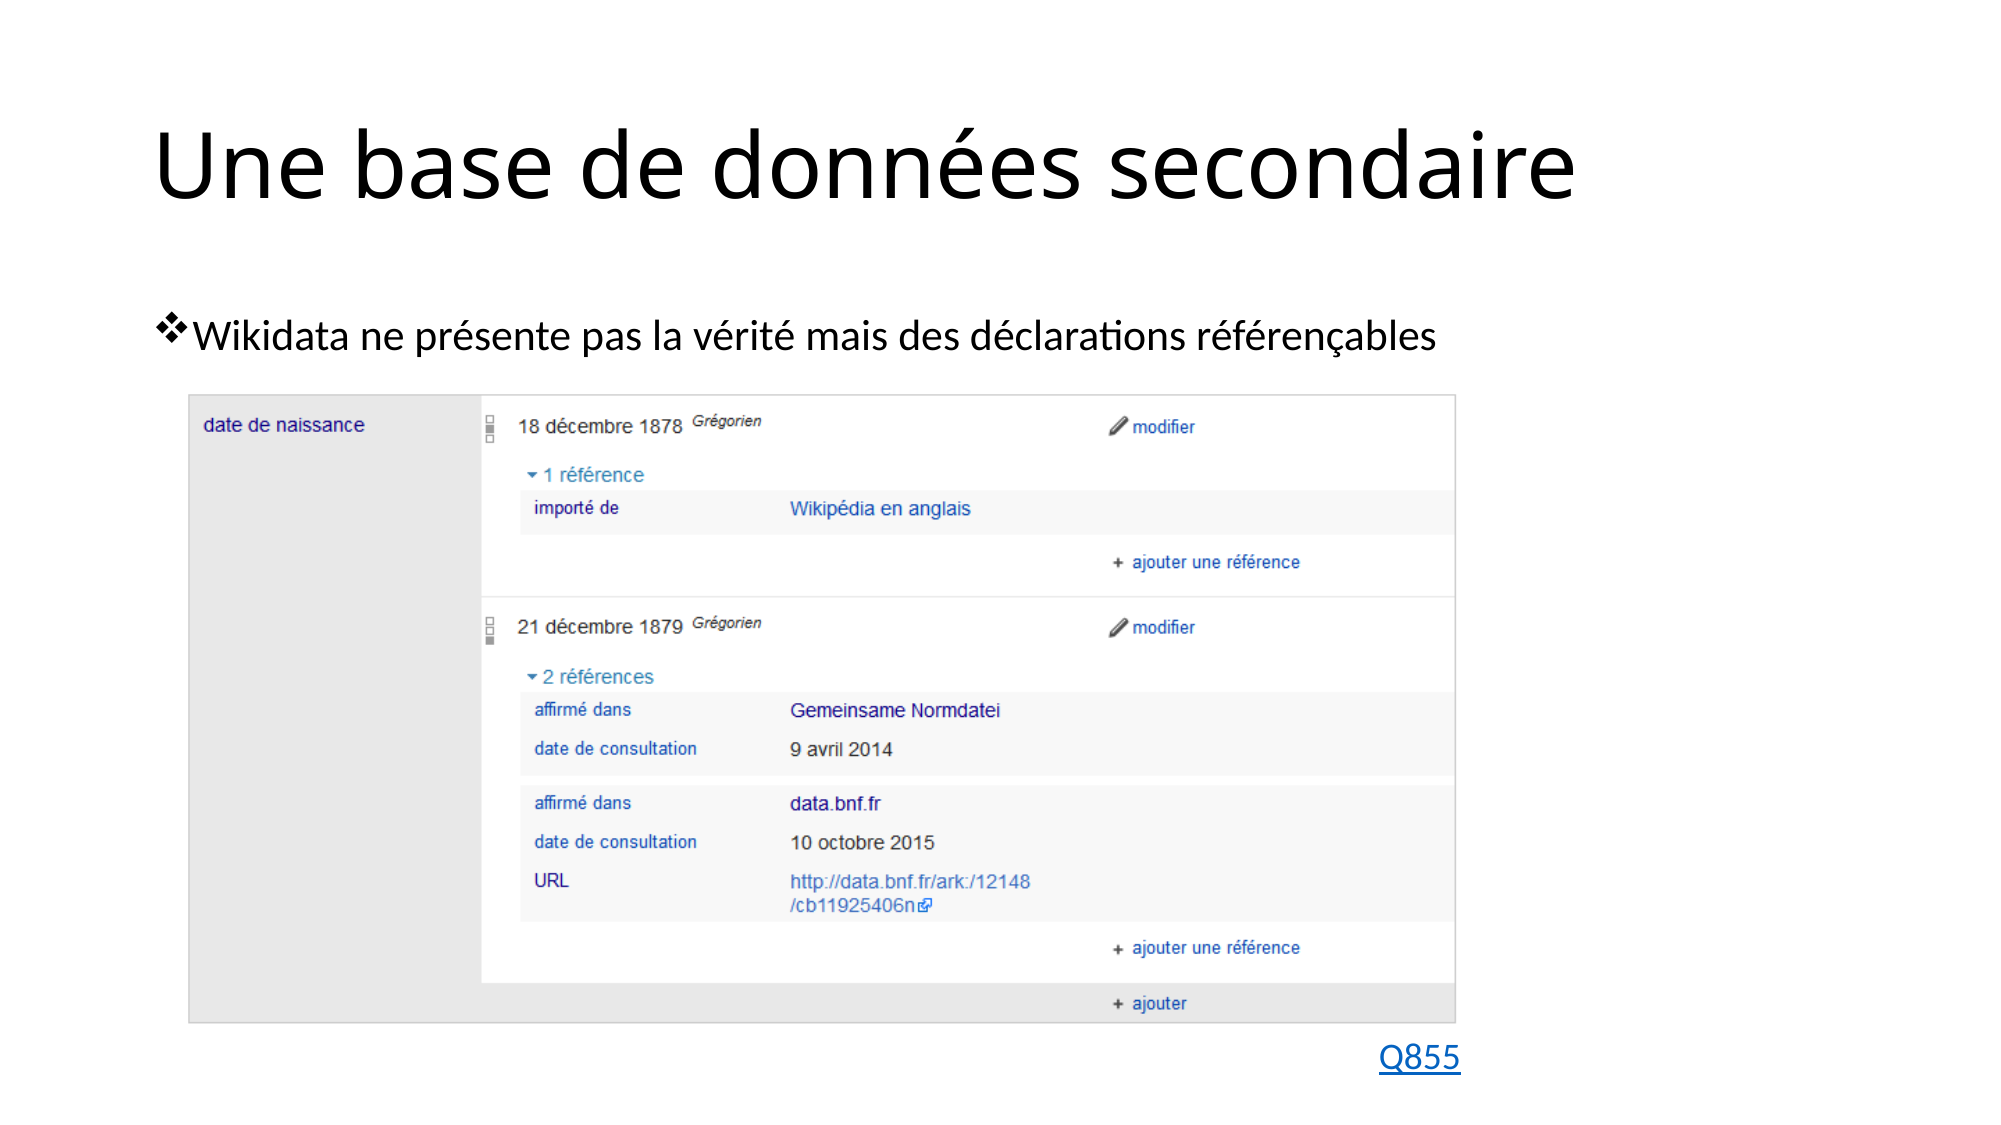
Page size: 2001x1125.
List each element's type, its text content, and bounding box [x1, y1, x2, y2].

list Wikidata ne présente pas la vérité mais des déclarations référençables [137, 299, 1648, 394]
text_box Q855 [1363, 1024, 1476, 1085]
title Une base de données secondaire [137, 59, 1863, 278]
picture [187, 393, 1459, 1025]
